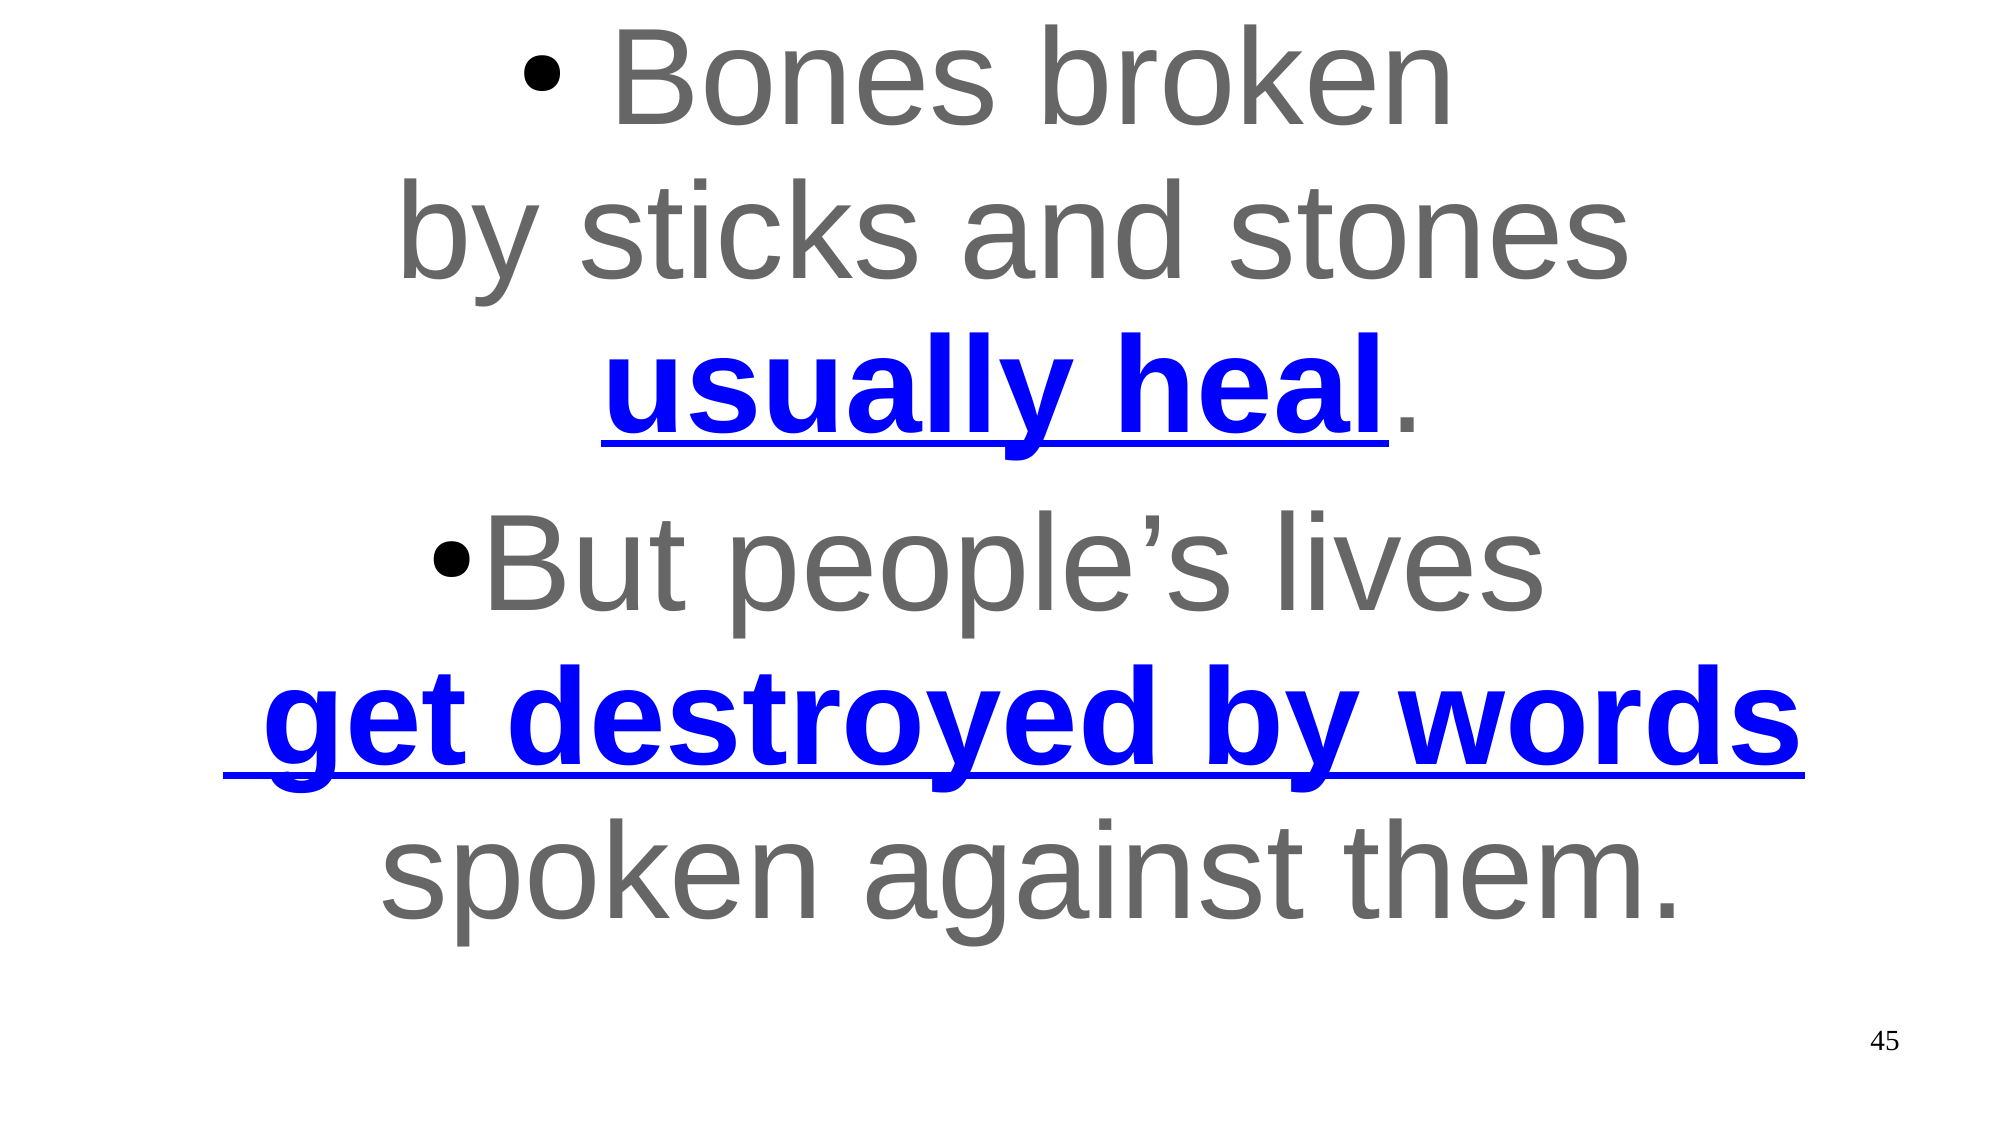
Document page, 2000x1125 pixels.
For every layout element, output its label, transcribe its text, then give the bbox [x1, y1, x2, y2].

list Bones broken by sticks and stones usually heal. But people’s lives get destroyed by words spoken against them. [0, 0, 1996, 1123]
